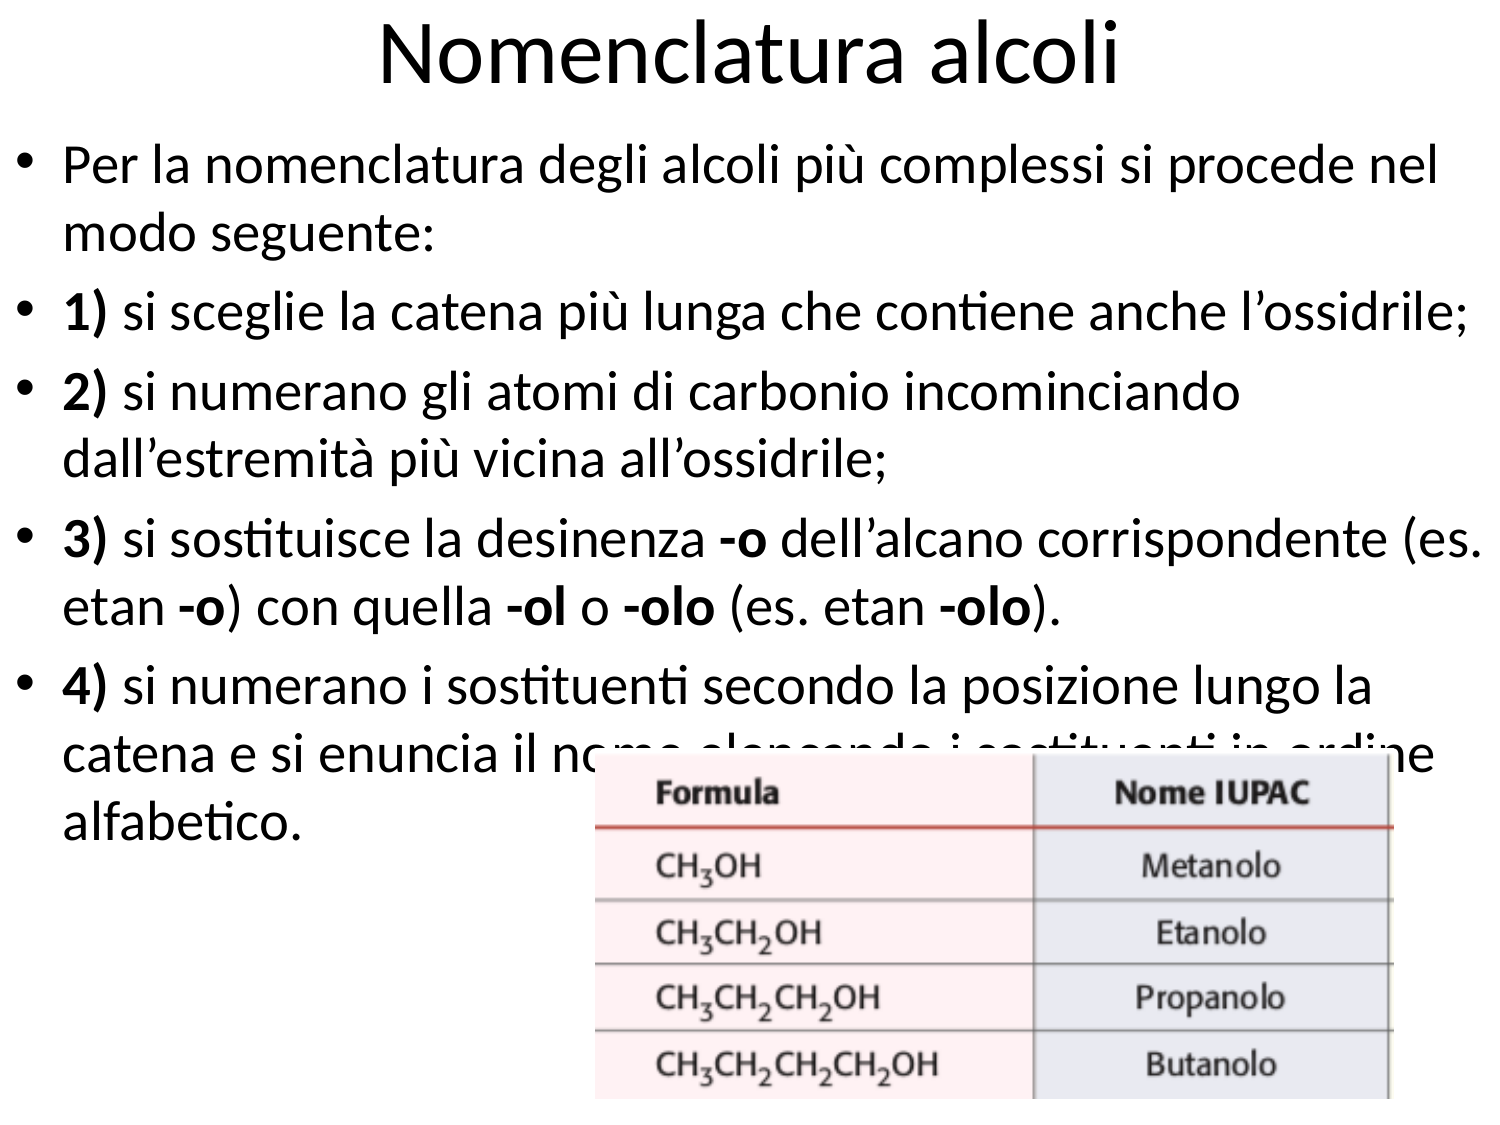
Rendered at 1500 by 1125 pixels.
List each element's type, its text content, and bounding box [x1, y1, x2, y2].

title Nomenclatura alcoli [75, 0, 1425, 118]
list Per la nomenclatura degli alcoli più complessi si procede nel modo seguente: 1) si sceglie la catena più lunga che contiene anche l’ossidrile; 2) si numerano gli atomi di carbonio incominciando dall’estremità più vicina all’ossidrile; 3) si sostituisce la desinenza -o dell’alcano corrispondente (es. etan -o) con quella -ol o -olo (es. etan -olo). 4) si numerano i sostituenti secondo la posizione lungo la catena e si enuncia il nome elencando i sostituenti in ordine alfabetico. [0, 118, 1500, 892]
picture [595, 748, 1394, 1099]
